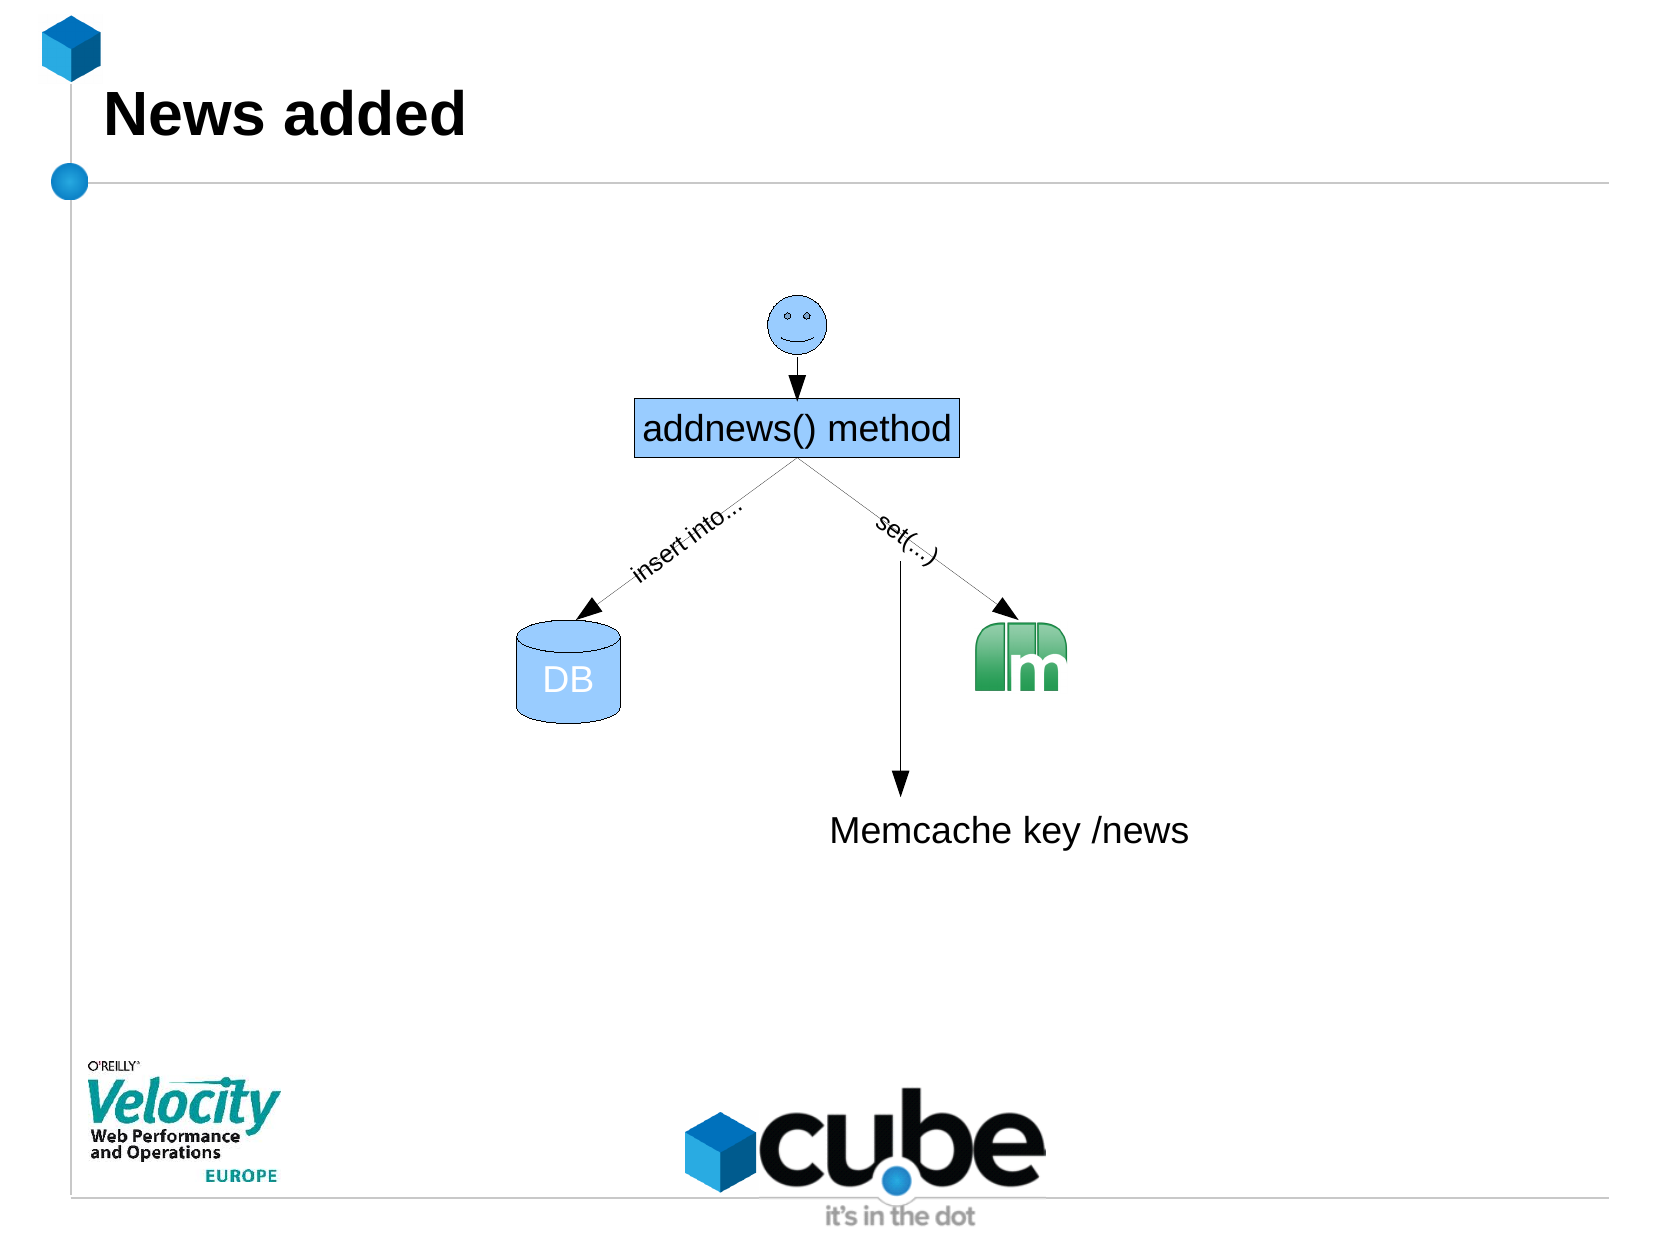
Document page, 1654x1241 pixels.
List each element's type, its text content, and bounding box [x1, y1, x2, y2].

title News added [103, 49, 1551, 178]
text_box Memcache key /news [799, 801, 1204, 859]
text_box [767, 295, 827, 355]
picture [974, 621, 1068, 694]
text_box addnews() method [634, 398, 960, 458]
text_box DB [516, 620, 621, 724]
picture [88, 1061, 281, 1182]
